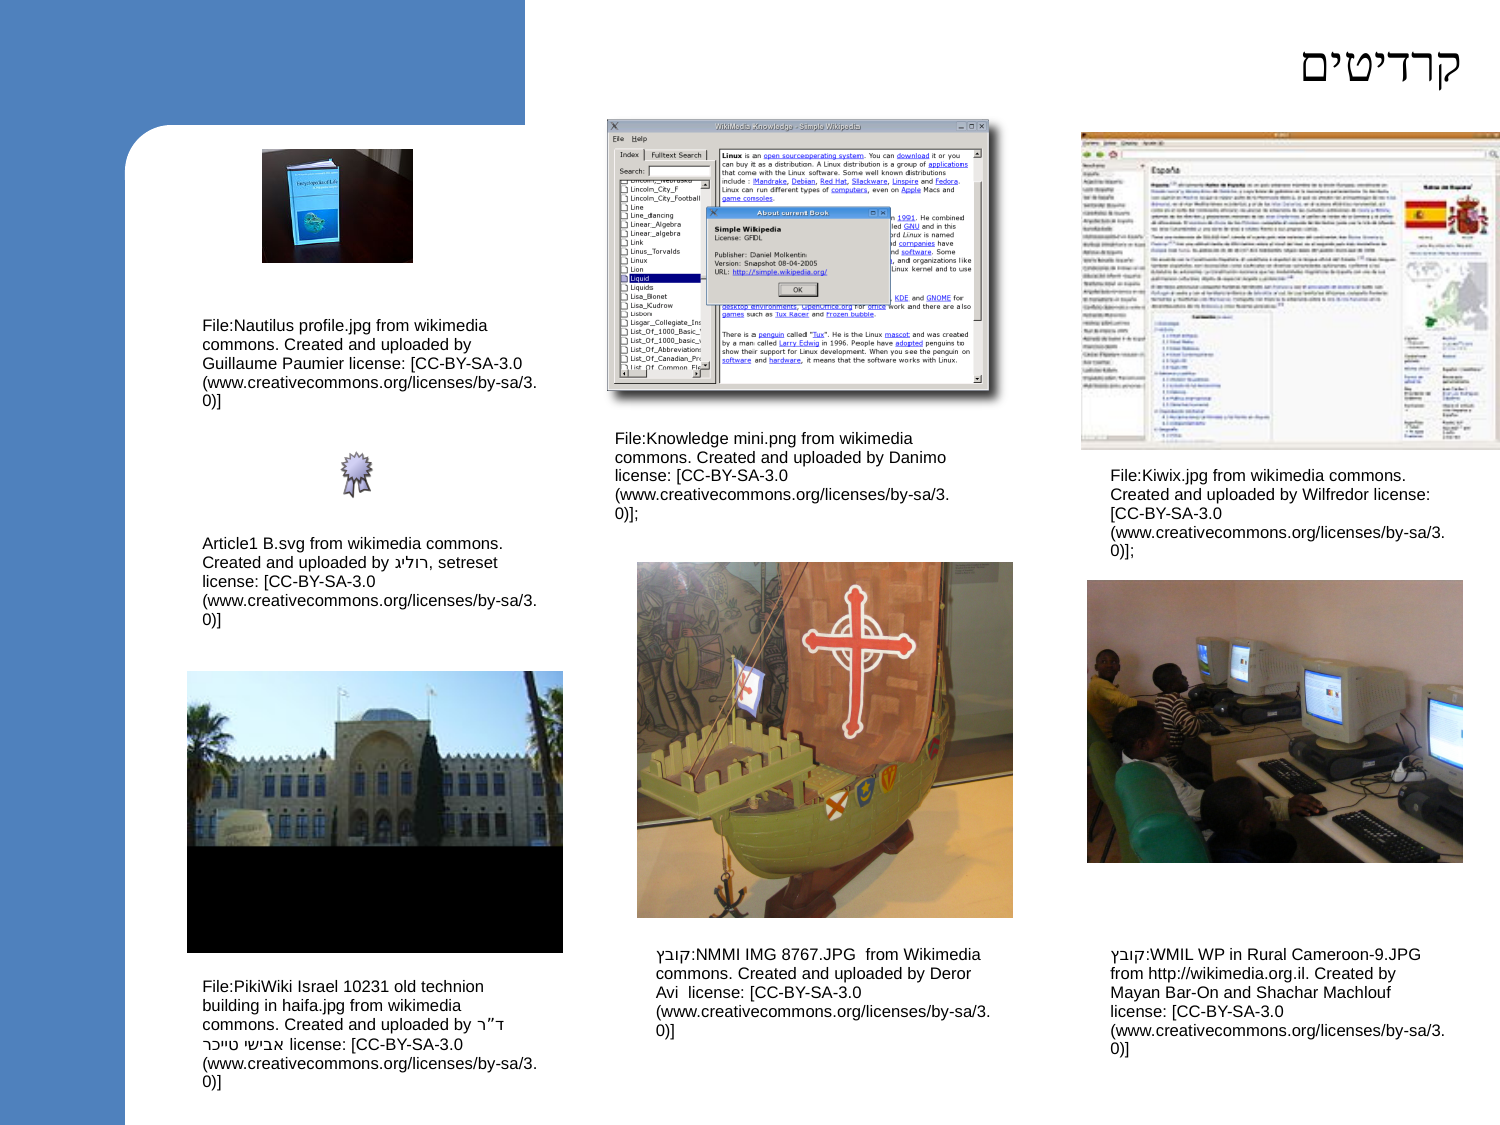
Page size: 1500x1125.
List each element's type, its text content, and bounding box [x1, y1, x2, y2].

picture [1087, 580, 1463, 863]
text_box File:PikiWiki Israel 10231 old technion building in haifa.jpg from wikimedia commons. Created and uploaded by ד”ר אבישי טייכר license: [CC-BY-SA-3.0 (www.creativecommons.org/licenses/by-sa/3.0)] [187, 970, 555, 1111]
text_box קובץ:NMMI IMG 8767.JPG from Wikimedia commons. Created and uploaded by Deror Avi license: [CC-BY-SA-3.0 (www.creativecommons.org/licenses/by-sa/3.0)] [641, 937, 1008, 1079]
picture [187, 671, 563, 953]
title קרדיטים [150, 0, 1463, 188]
text_box Article1 B.svg from wikimedia commons. Created and uploaded by רוליג, setreset license: [CC-BY-SA-3.0 (www.creativecommons.org/licenses/by-sa/3.0)] [187, 527, 555, 668]
text_box File:Kiwix.jpg from wikimedia commons. Created and uploaded by Wilfredor license: [CC-BY-SA-3.0 (www.creativecommons.org/licenses/by-sa/3.0)]; [1095, 459, 1463, 580]
picture [1081, 132, 1500, 451]
picture [337, 449, 376, 500]
picture [637, 562, 1013, 919]
text_box File:Nautilus profile.jpg from wikimedia commons. Created and uploaded by Guillaume Paumier license: [CC-BY-SA-3.0 (www.creativecommons.org/licenses/by-sa/3.0)] [187, 309, 555, 451]
picture [600, 112, 1013, 413]
picture [262, 149, 413, 263]
text_box קובץ:WMIL WP in Rural Cameroon-9.JPG from http://wikimedia.org.il. Created by Mayan Bar-On and Shachar Machlouf license: [CC-BY-SA-3.0 (www.creativecommons.org/licenses/by-sa/3.0)] [1095, 937, 1463, 1079]
text_box File:Knowledge mini.png from wikimedia commons. Created and uploaded by Danimo license: [CC-BY-SA-3.0 (www.creativecommons.org/licenses/by-sa/3.0)]; [600, 421, 967, 563]
